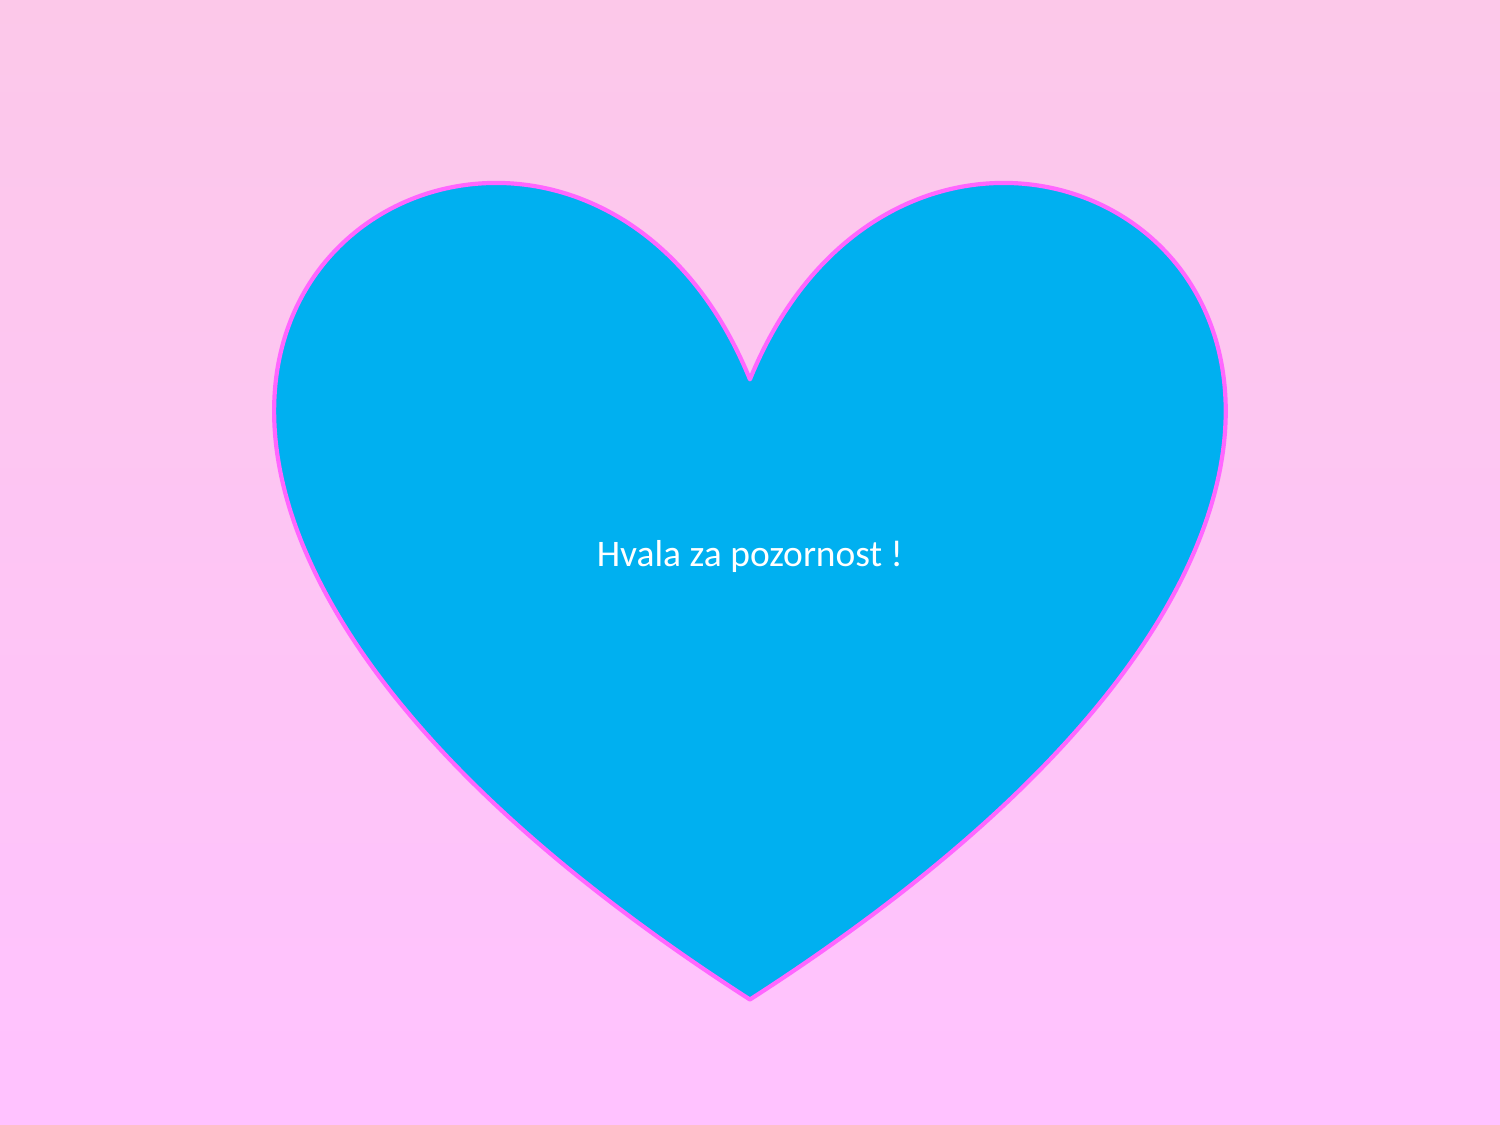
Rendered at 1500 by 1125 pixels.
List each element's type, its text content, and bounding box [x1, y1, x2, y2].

text_box Hvala za pozornost ! [274, 182, 1226, 1000]
